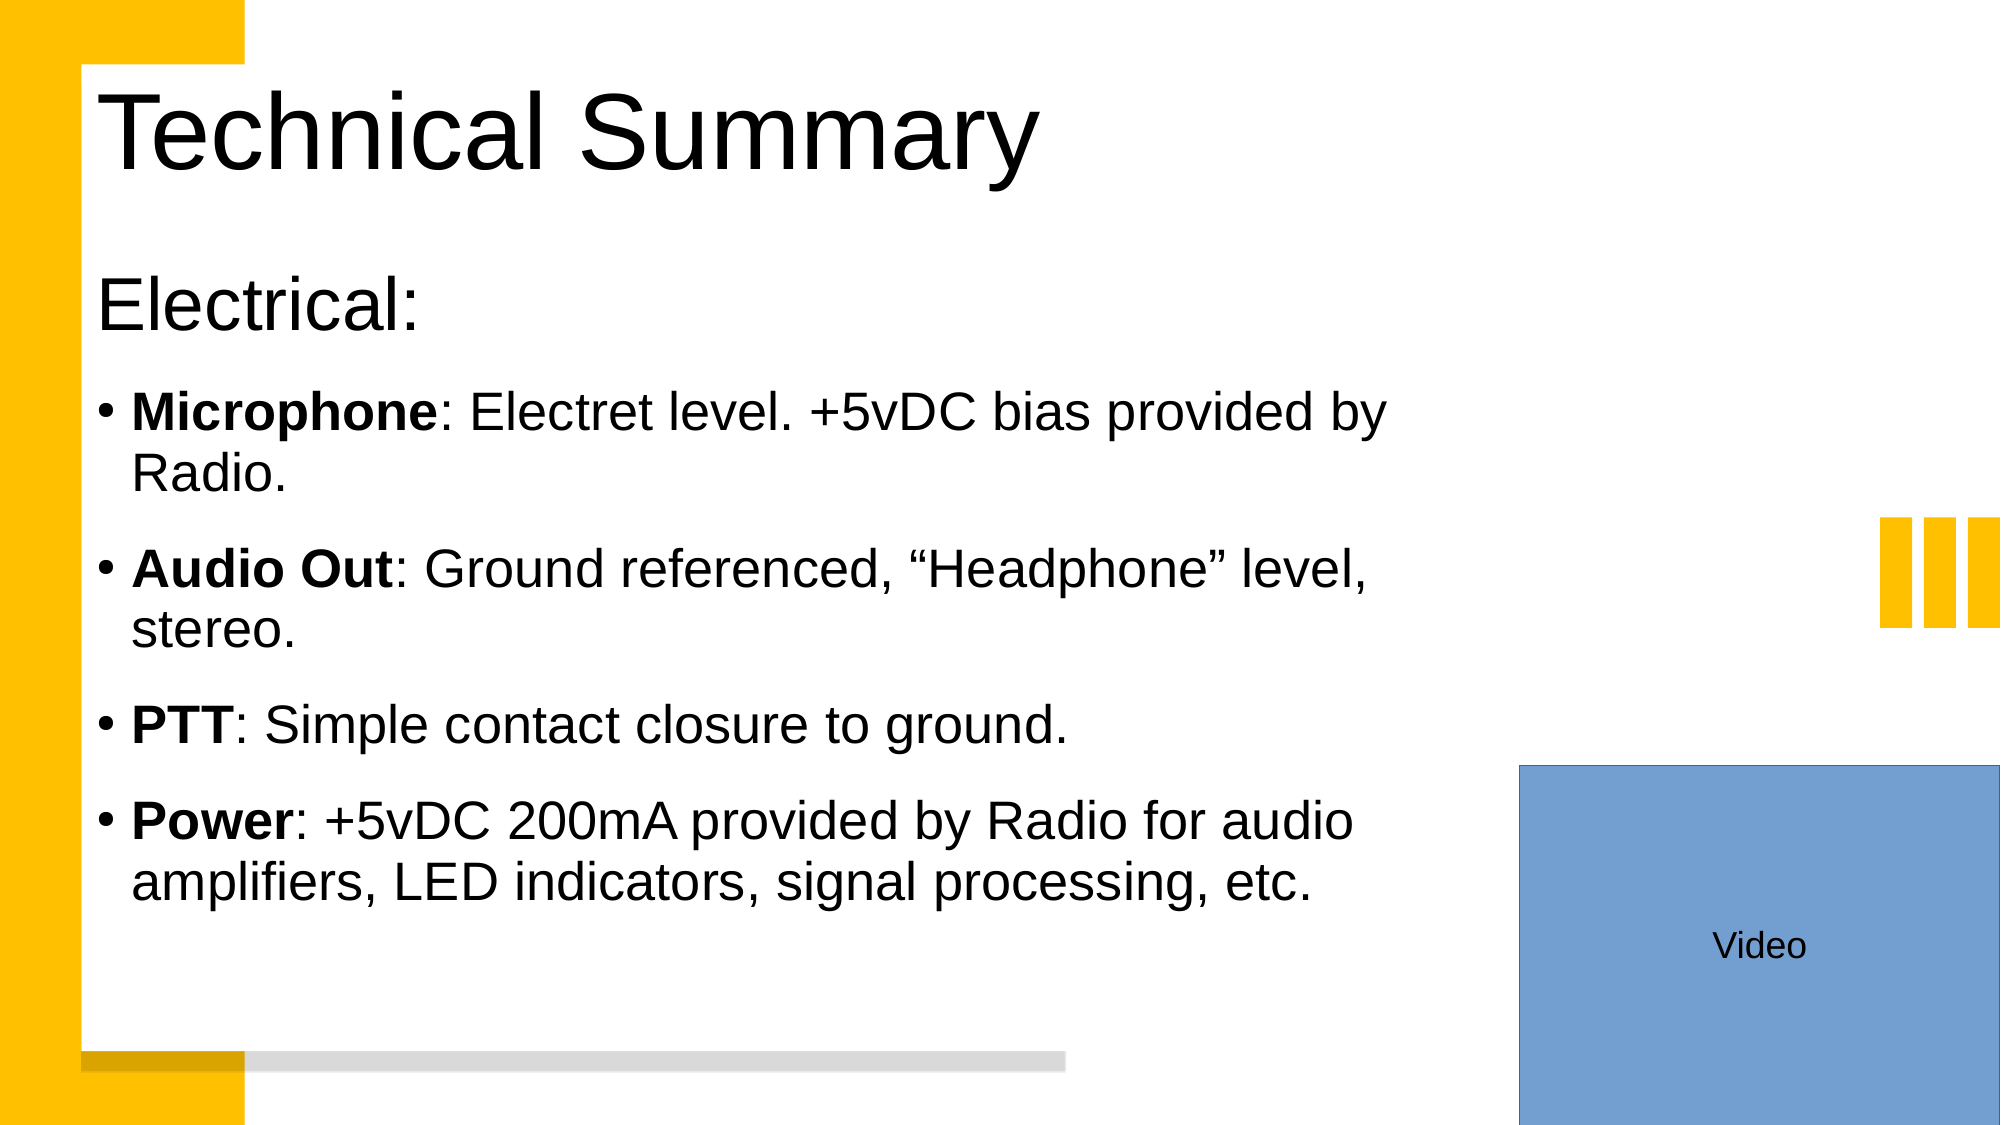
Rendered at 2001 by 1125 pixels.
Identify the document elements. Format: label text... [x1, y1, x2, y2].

text_box Electrical: Microphone: Electret level. +5vDC bias provided by Radio. Audio Out: Ground referenced, “Headphone” level, stereo. PTT: Simple contact closure to ground. Power: +5vDC 200mA provided by Radio for audio amplifiers, LED indicators, signal processing, etc. [81, 254, 1516, 1036]
text_box Video [1519, 765, 2000, 1125]
text_box Technical Summary [81, 64, 1921, 201]
text_box [0, 0, 2000, 1125]
